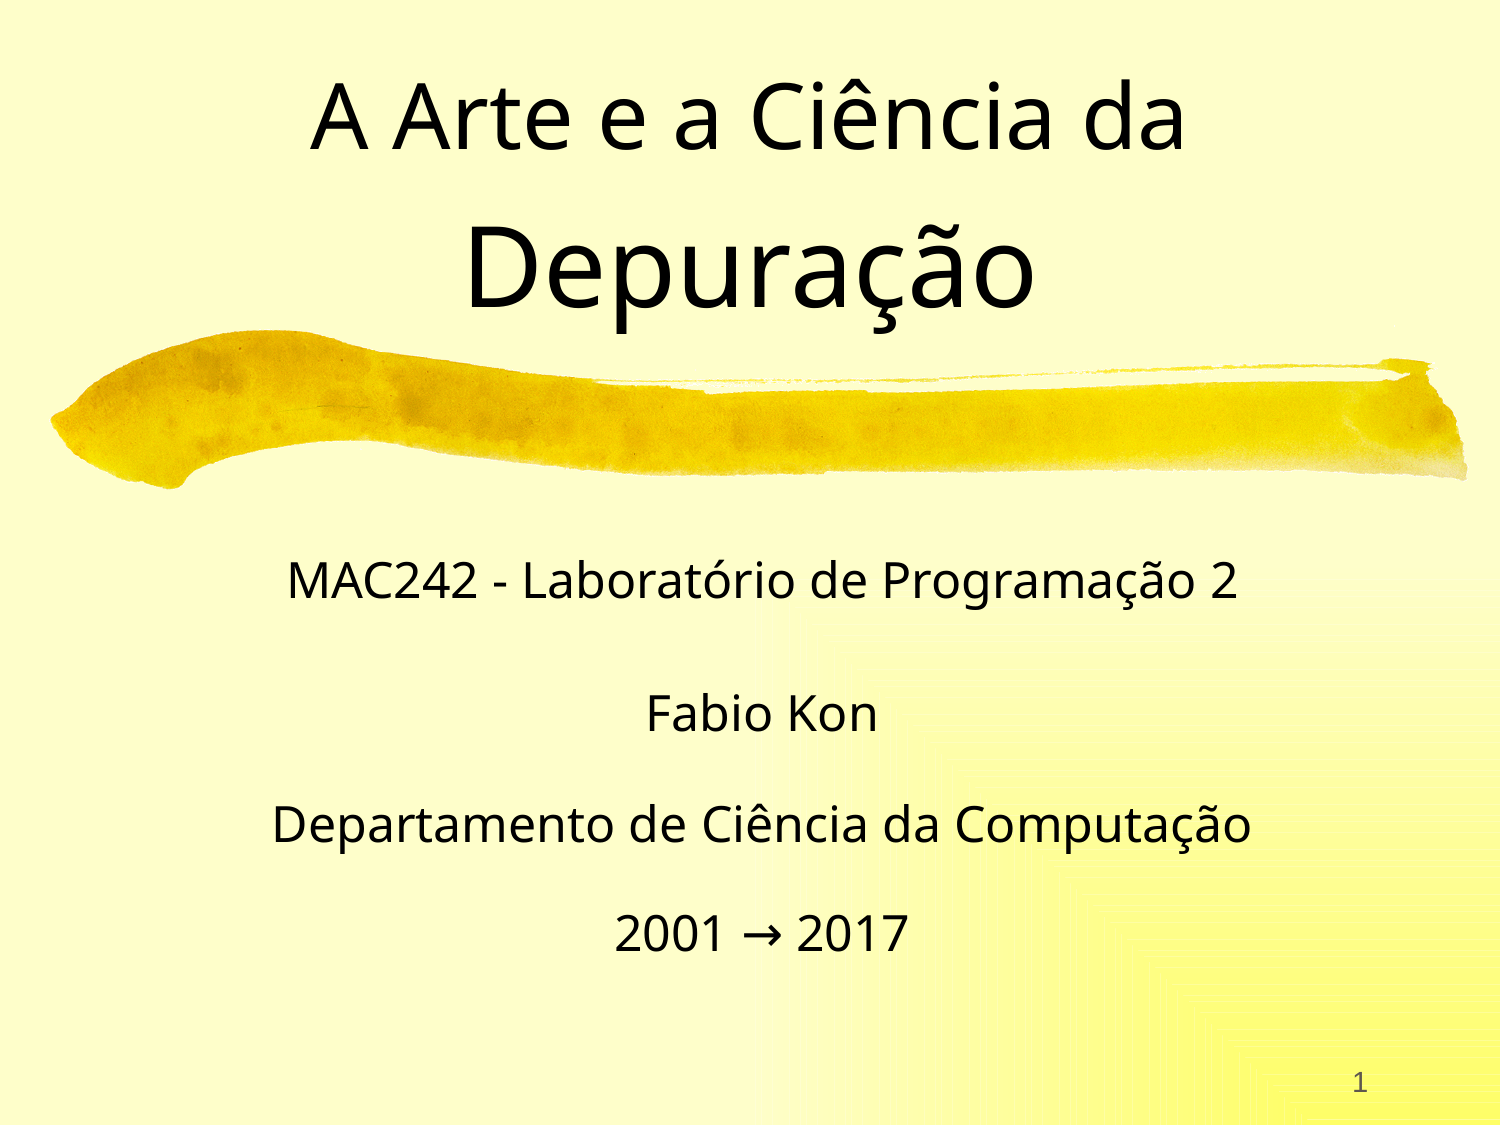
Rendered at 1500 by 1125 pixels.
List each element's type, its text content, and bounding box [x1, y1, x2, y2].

subtitle MAC242 - Laboratório de Programação 2 Fabio Kon Departamento de Ciência da Computação 2001 → 2017 [24, 474, 1500, 1076]
picture [37, 323, 1474, 474]
title A Arte e a Ciência da Depuração [37, 27, 1463, 338]
